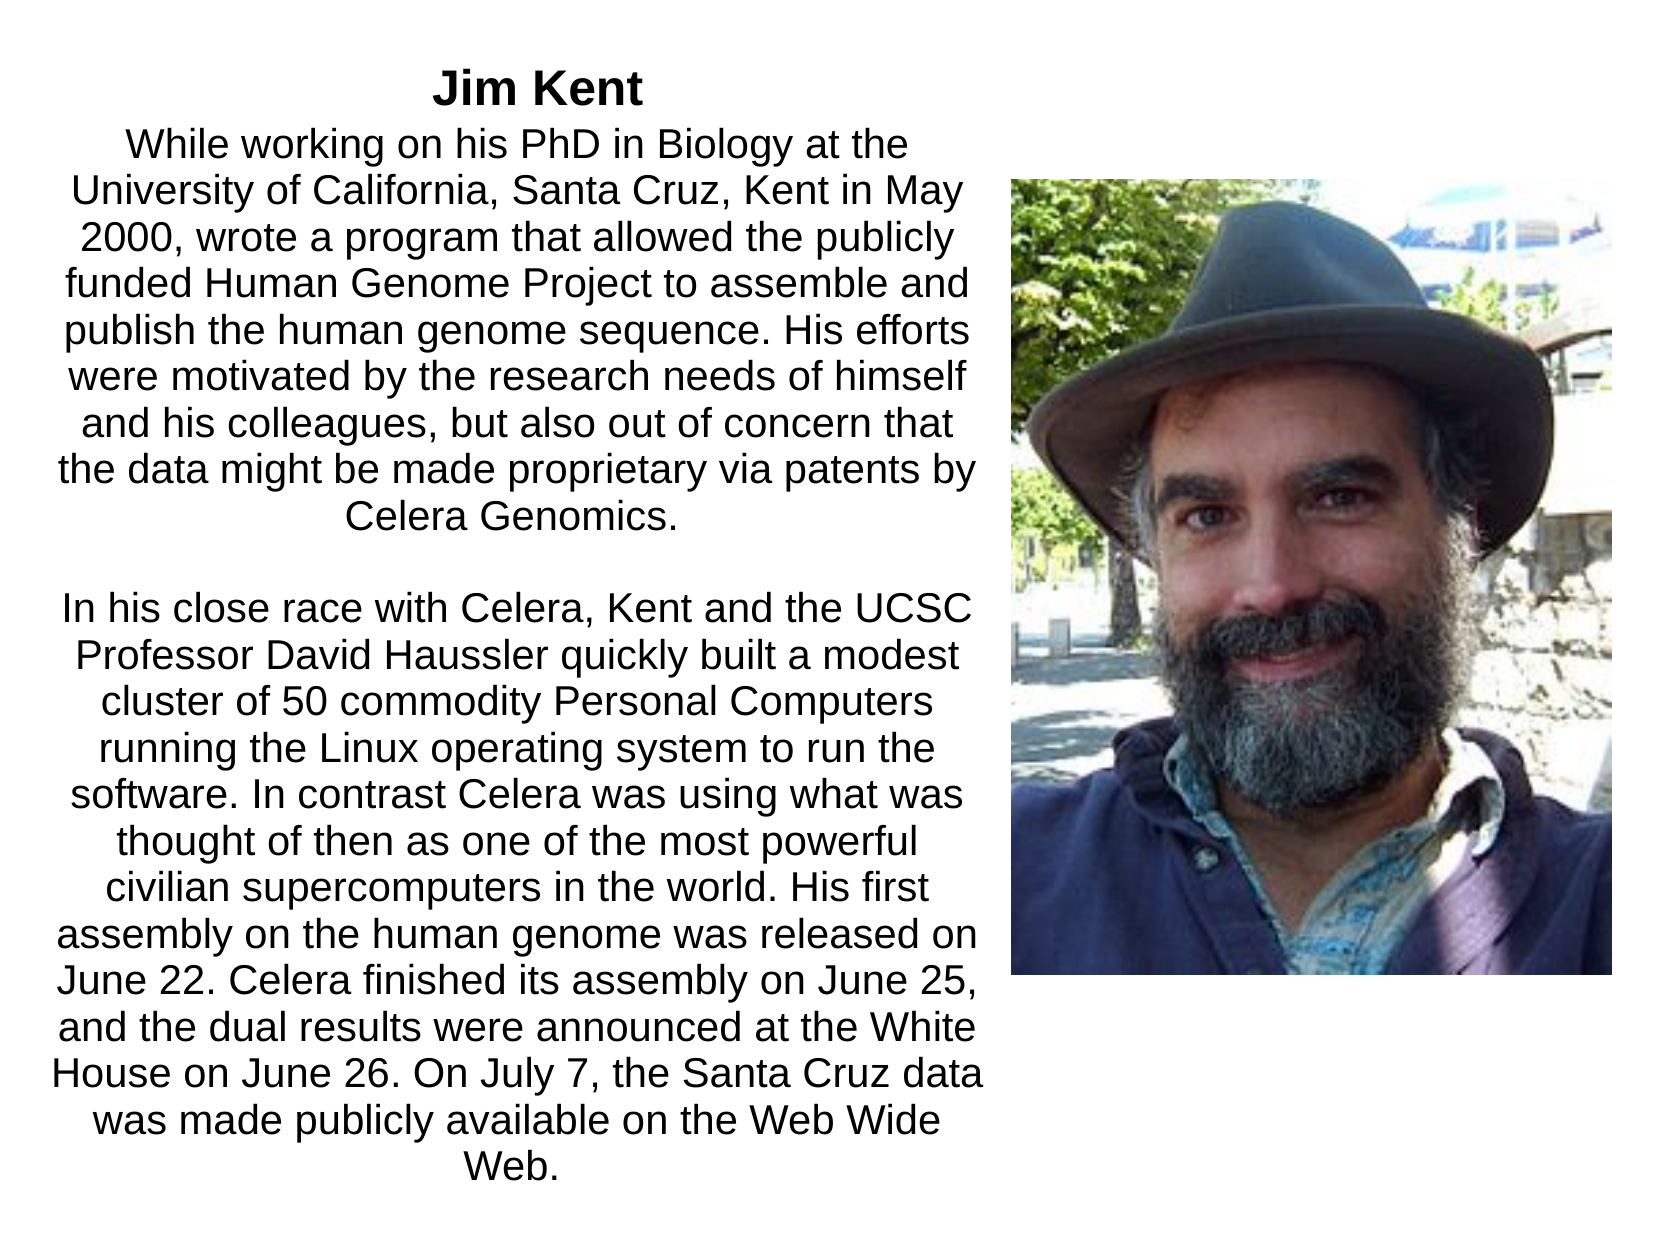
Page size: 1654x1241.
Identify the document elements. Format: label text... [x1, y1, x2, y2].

subtitle While working on his PhD in Biology at the University of California, Santa Cruz, Kent in May 2000, wrote a program that allowed the publicly funded Human Genome Project to assemble and publish the human genome sequence. His efforts were motivated by the research needs of himself and his colleagues, but also out of concern that the data might be made proprietary via patents by Celera Genomics. In his close race with Celera, Kent and the UCSC Professor David Haussler quickly built a modest cluster of 50 commodity Personal Computers running the Linux operating system to run the software. In contrast Celera was using what was thought of then as one of the most powerful civilian supercomputers in the world. His first assembly on the human genome was released on June 22. Celera finished its assembly on June 25, and the dual results were announced at the White House on June 26. On July 7, the Santa Cruz data was made publicly available on the Web Wide Web. [48, 114, 987, 1196]
picture [1011, 179, 1612, 976]
text_box Jim Kent [115, 60, 961, 117]
